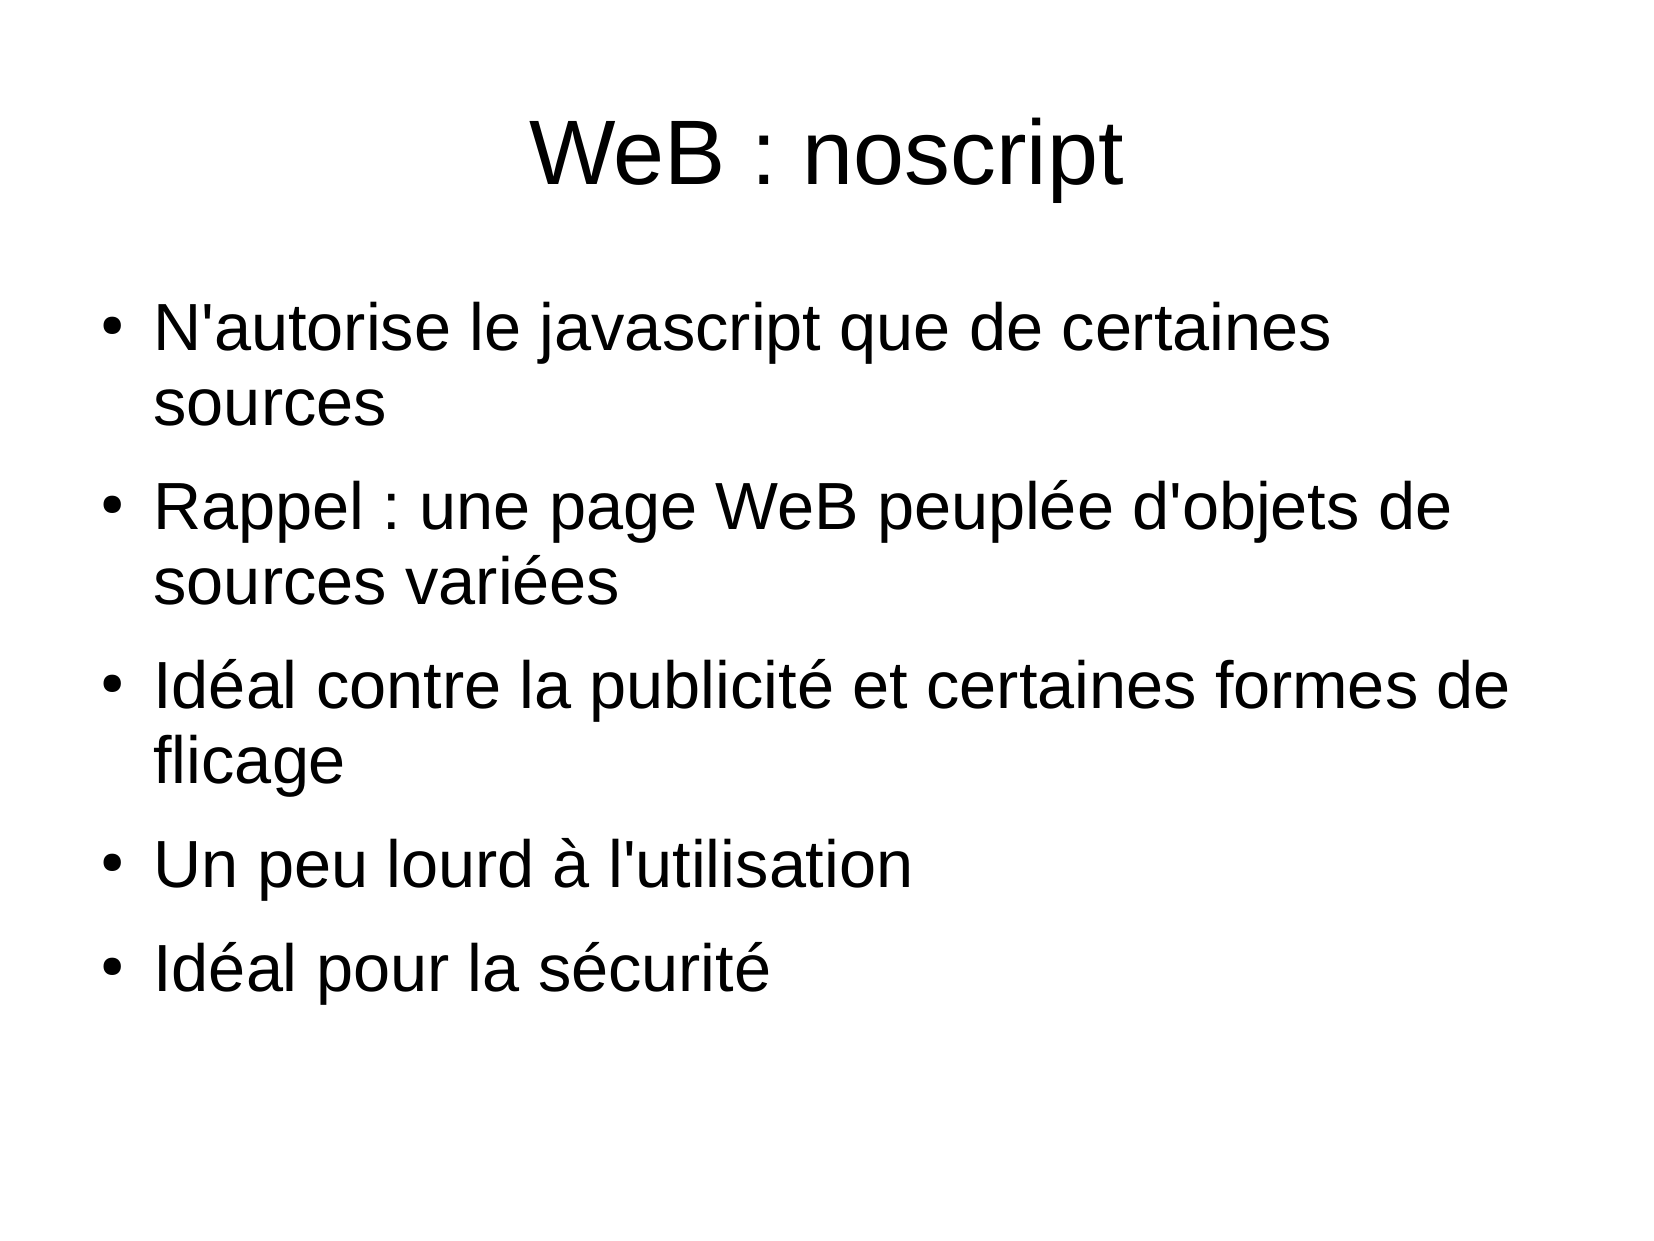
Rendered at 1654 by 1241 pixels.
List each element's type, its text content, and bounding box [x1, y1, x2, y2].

list N'autorise le javascript que de certaines sources Rappel : une page WeB peuplée d'objets de sources variées Idéal contre la publicité et certaines formes de flicage Un peu lourd à l'utilisation Idéal pour la sécurité [82, 290, 1571, 1109]
title WeB : noscript [82, 49, 1571, 257]
